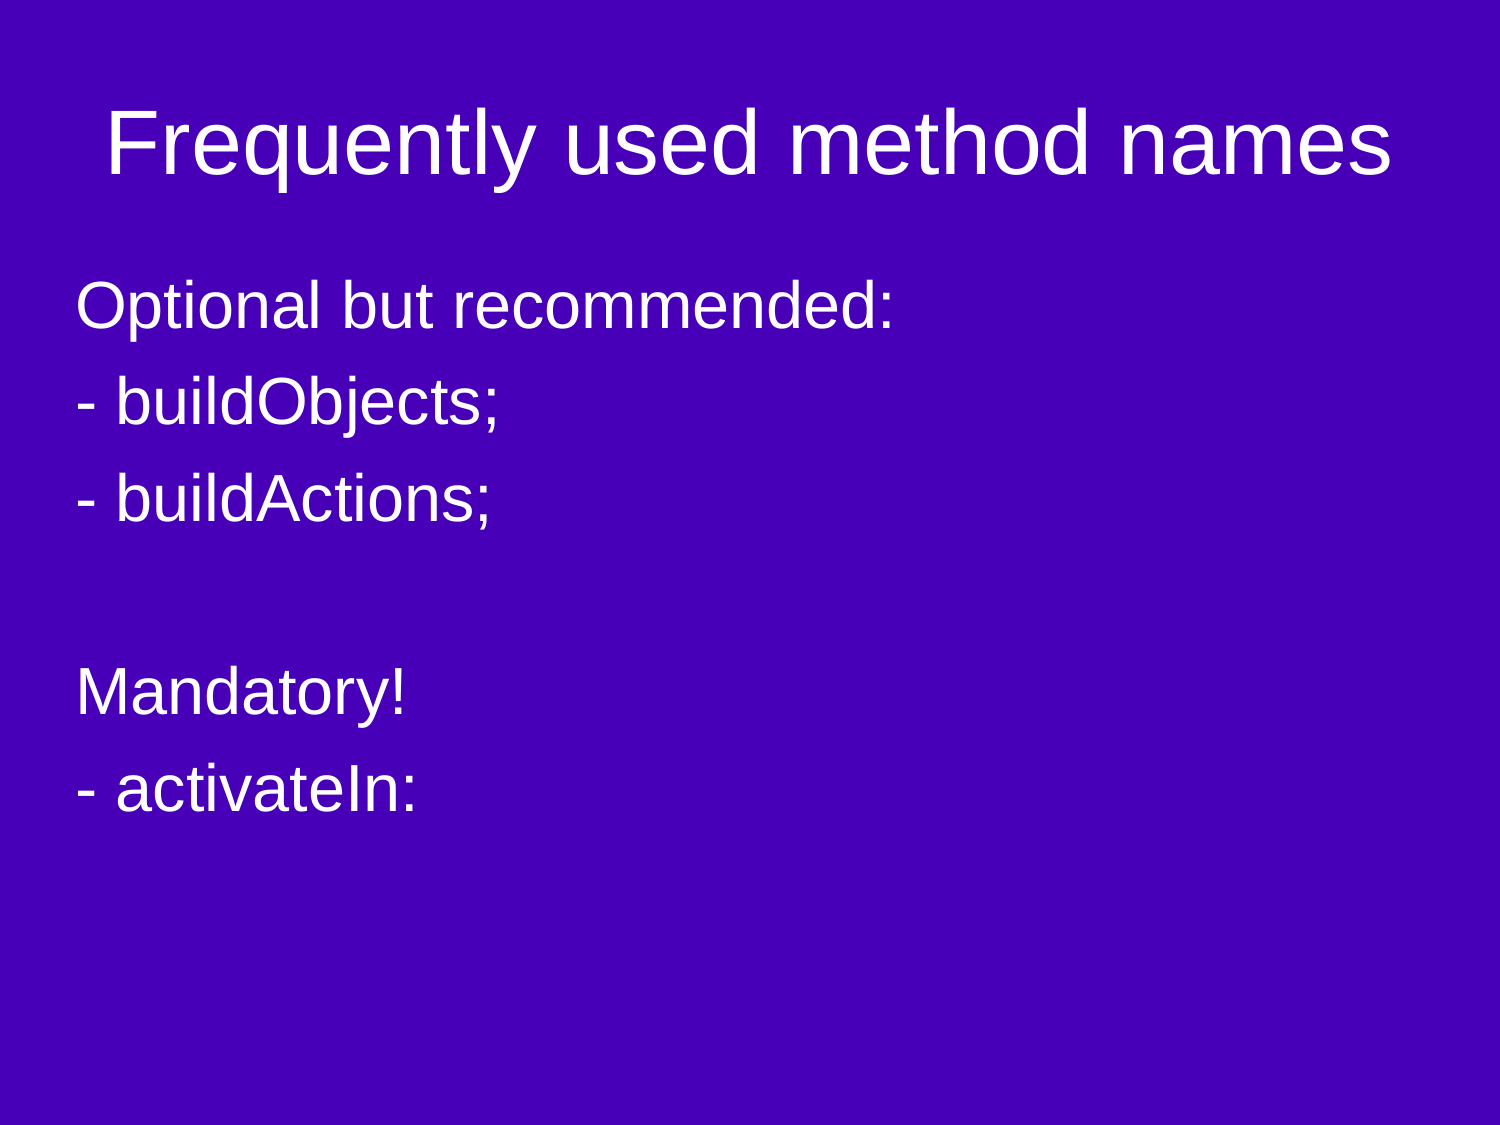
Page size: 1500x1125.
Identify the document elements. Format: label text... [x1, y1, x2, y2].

list Optional but recommended: - buildObjects; - buildActions; Mandatory! - activateIn: [75, 262, 1426, 1006]
title Frequently used method names [75, 45, 1426, 233]
